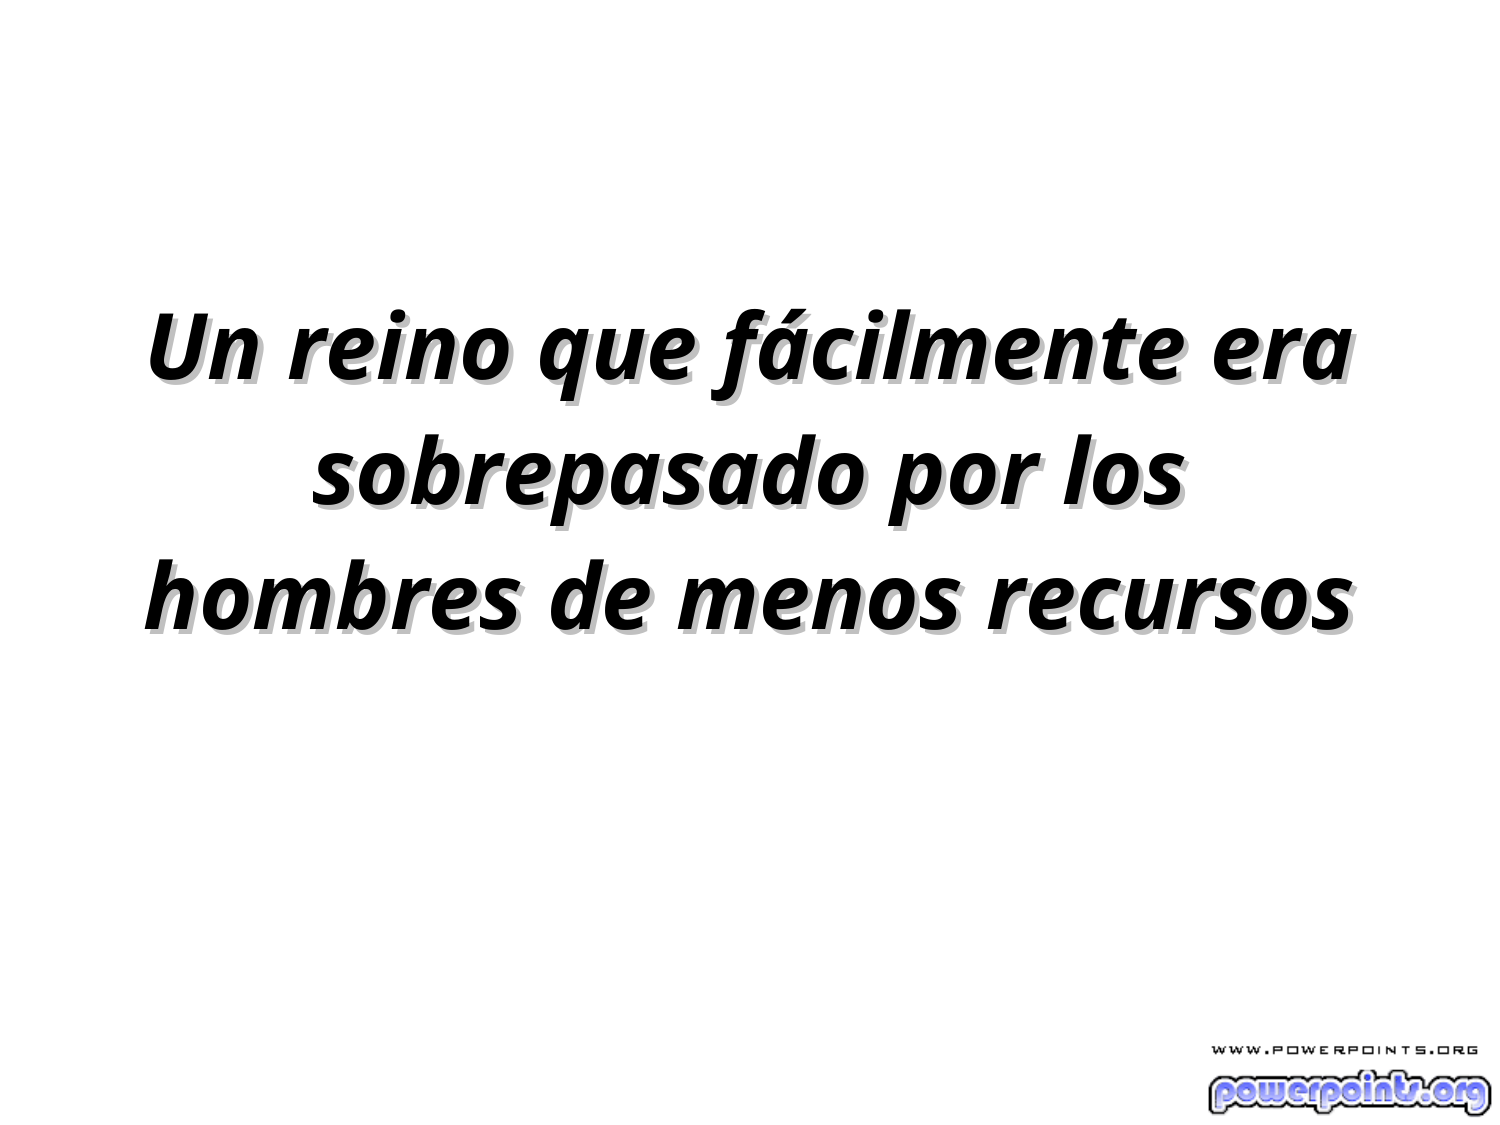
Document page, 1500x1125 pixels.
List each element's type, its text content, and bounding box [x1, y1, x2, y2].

title Un reino que fácilmente era sobrepasado por los hombres de menos recursos [112, 296, 1388, 642]
picture [1198, 1034, 1500, 1125]
